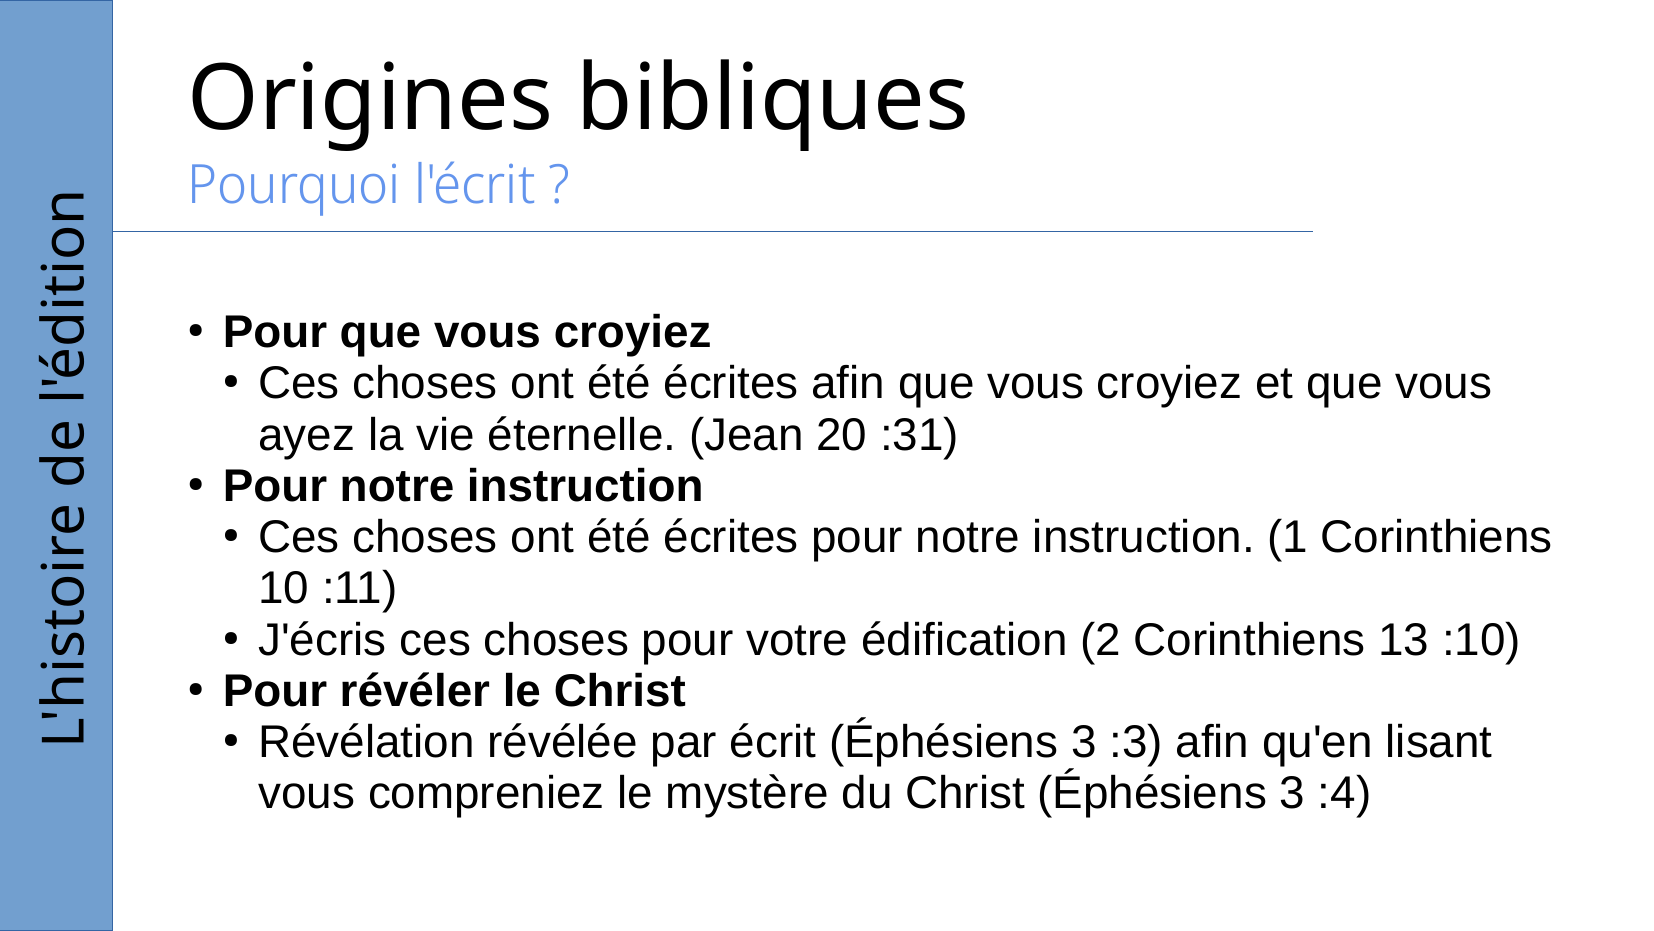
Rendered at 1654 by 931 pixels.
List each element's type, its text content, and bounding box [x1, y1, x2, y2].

subtitle Pour que vous croyiez Ces choses ont été écrites afin que vous croyiez et que vous ayez la vie éternelle. (Jean 20 :31) Pour notre instruction Ces choses ont été écrites pour notre instruction. (1 Corinthiens 10 :11) J'écris ces choses pour votre édification (2 Corinthiens 13 :10) Pour révéler le Christ Révélation révélée par écrit (Éphésiens 3 :3) afin qu'en lisant vous compreniez le mystère du Christ (Éphésiens 3 :4) [187, 306, 1571, 846]
text_box L'histoire de l'édition [13, 37, 105, 901]
title Origines bibliques [187, 33, 1571, 125]
text_box [0, 0, 113, 931]
title Pourquoi l'écrit ? [187, 125, 1571, 239]
